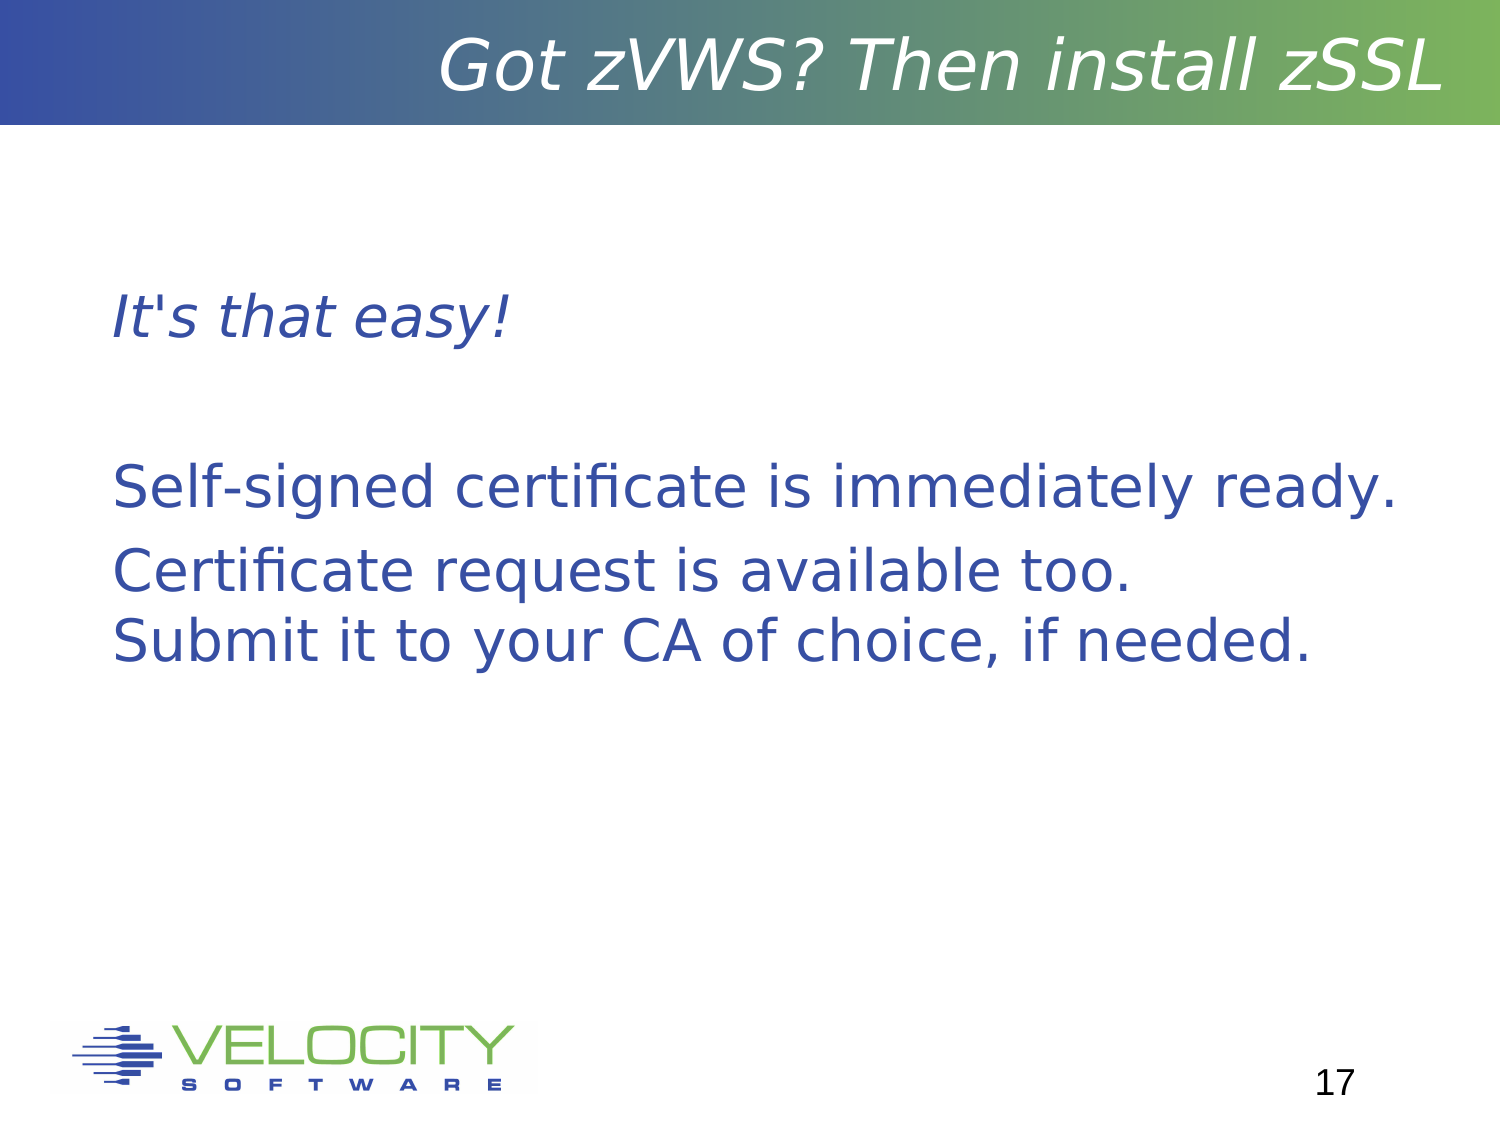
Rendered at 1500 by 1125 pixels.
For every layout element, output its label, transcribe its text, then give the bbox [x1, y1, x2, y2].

title Got zVWS? Then install zSSL [62, 12, 1463, 113]
list It's that easy! Self-signed certificate is immediately ready. Certificate request is available too. Submit it to your CA of choice, if needed. [70, 187, 1438, 856]
picture [50, 1021, 538, 1094]
